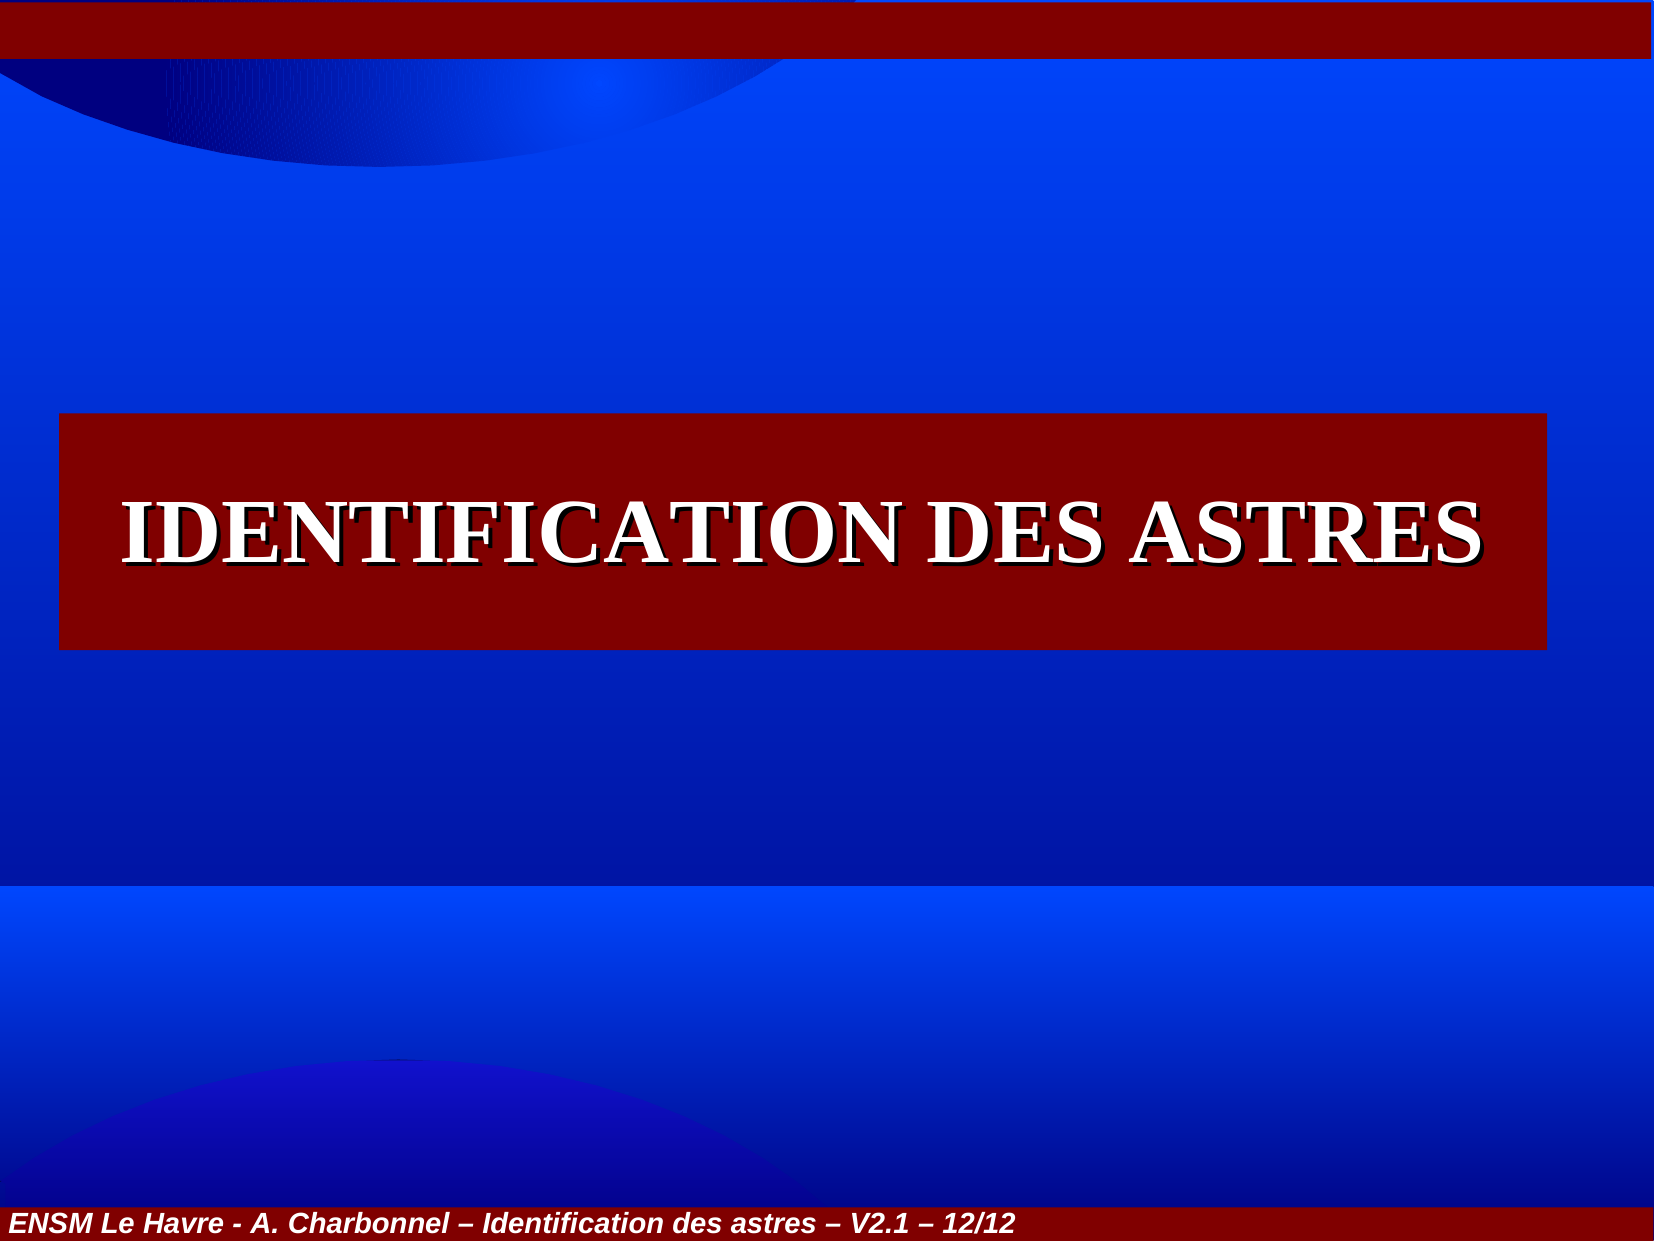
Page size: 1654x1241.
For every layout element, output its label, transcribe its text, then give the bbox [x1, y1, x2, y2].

text_box ENSM Le Havre - A. Charbonnel – Identification des astres – V2.1 – 12/12 [0, 1207, 1654, 1241]
text_box [0, 2, 1652, 59]
title IDENTIFICATION DES ASTRES [59, 413, 1548, 651]
